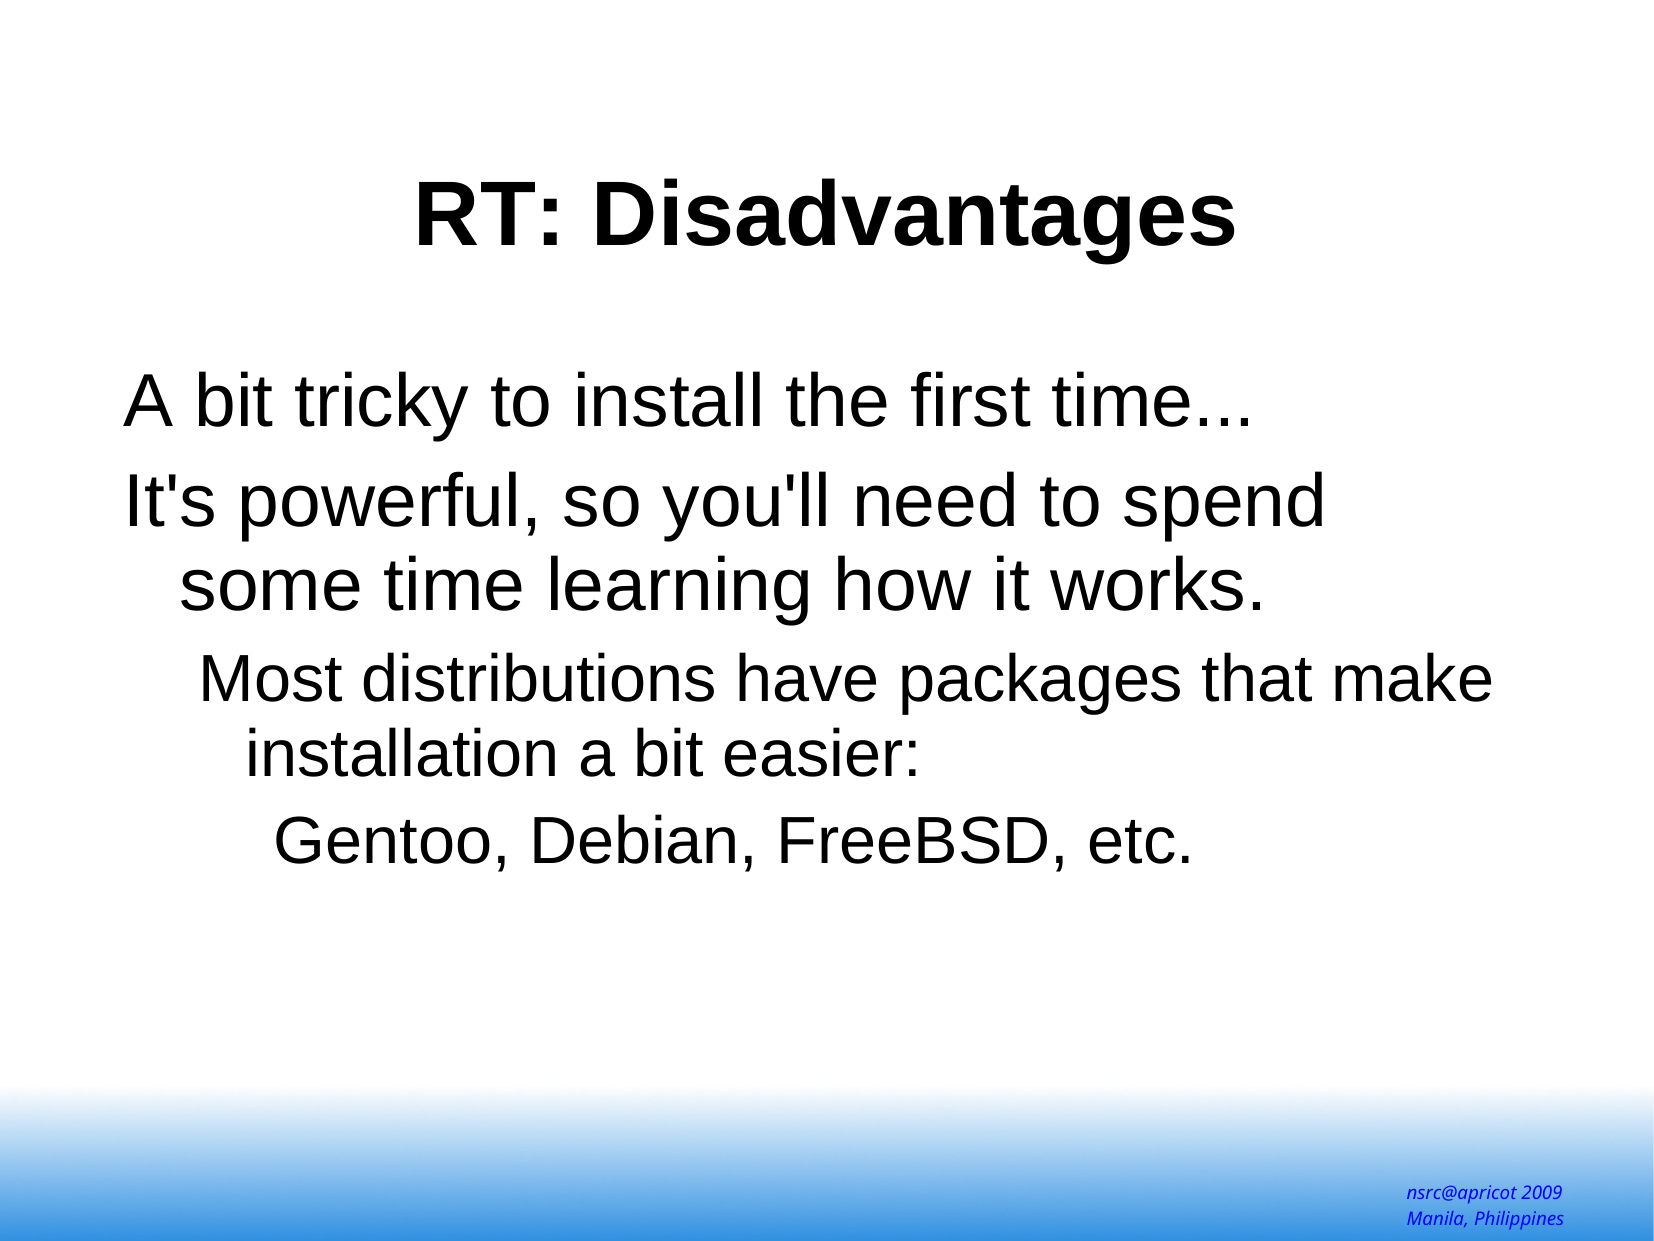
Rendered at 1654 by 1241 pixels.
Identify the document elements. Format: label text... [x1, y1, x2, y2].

picture [0, 1083, 1654, 1241]
list A bit tricky to install the first time... It's powerful, so you'll need to spend some time learning how it works. Most distributions have packages that make installation a bit easier: Gentoo, Debian, FreeBSD, etc. [124, 358, 1530, 1103]
title RT: Disadvantages [124, 110, 1530, 317]
